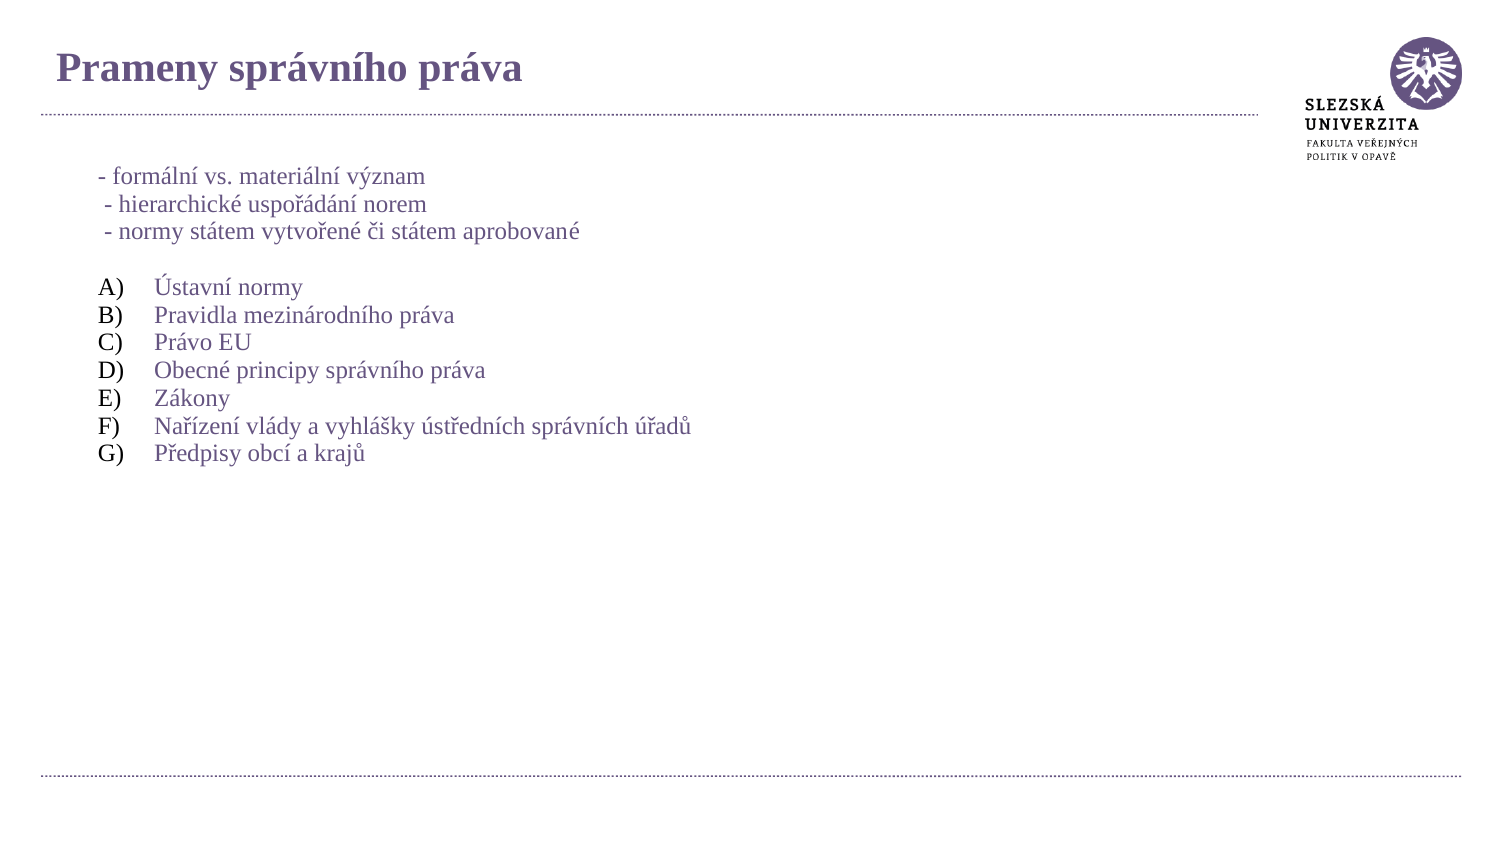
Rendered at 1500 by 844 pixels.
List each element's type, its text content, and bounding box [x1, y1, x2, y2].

title Prameny správního práva [41, 32, 786, 116]
text_box - formální vs. materiální význam - hierarchické uspořádání norem - normy státem vytvořené či státem aprobované Ústavní normy Pravidla mezinárodního práva Právo EU Obecné principy správního práva Zákony Nařízení vlády a vyhlášky ústředních správních úřadů Předpisy obcí a krajů [82, 154, 1307, 812]
